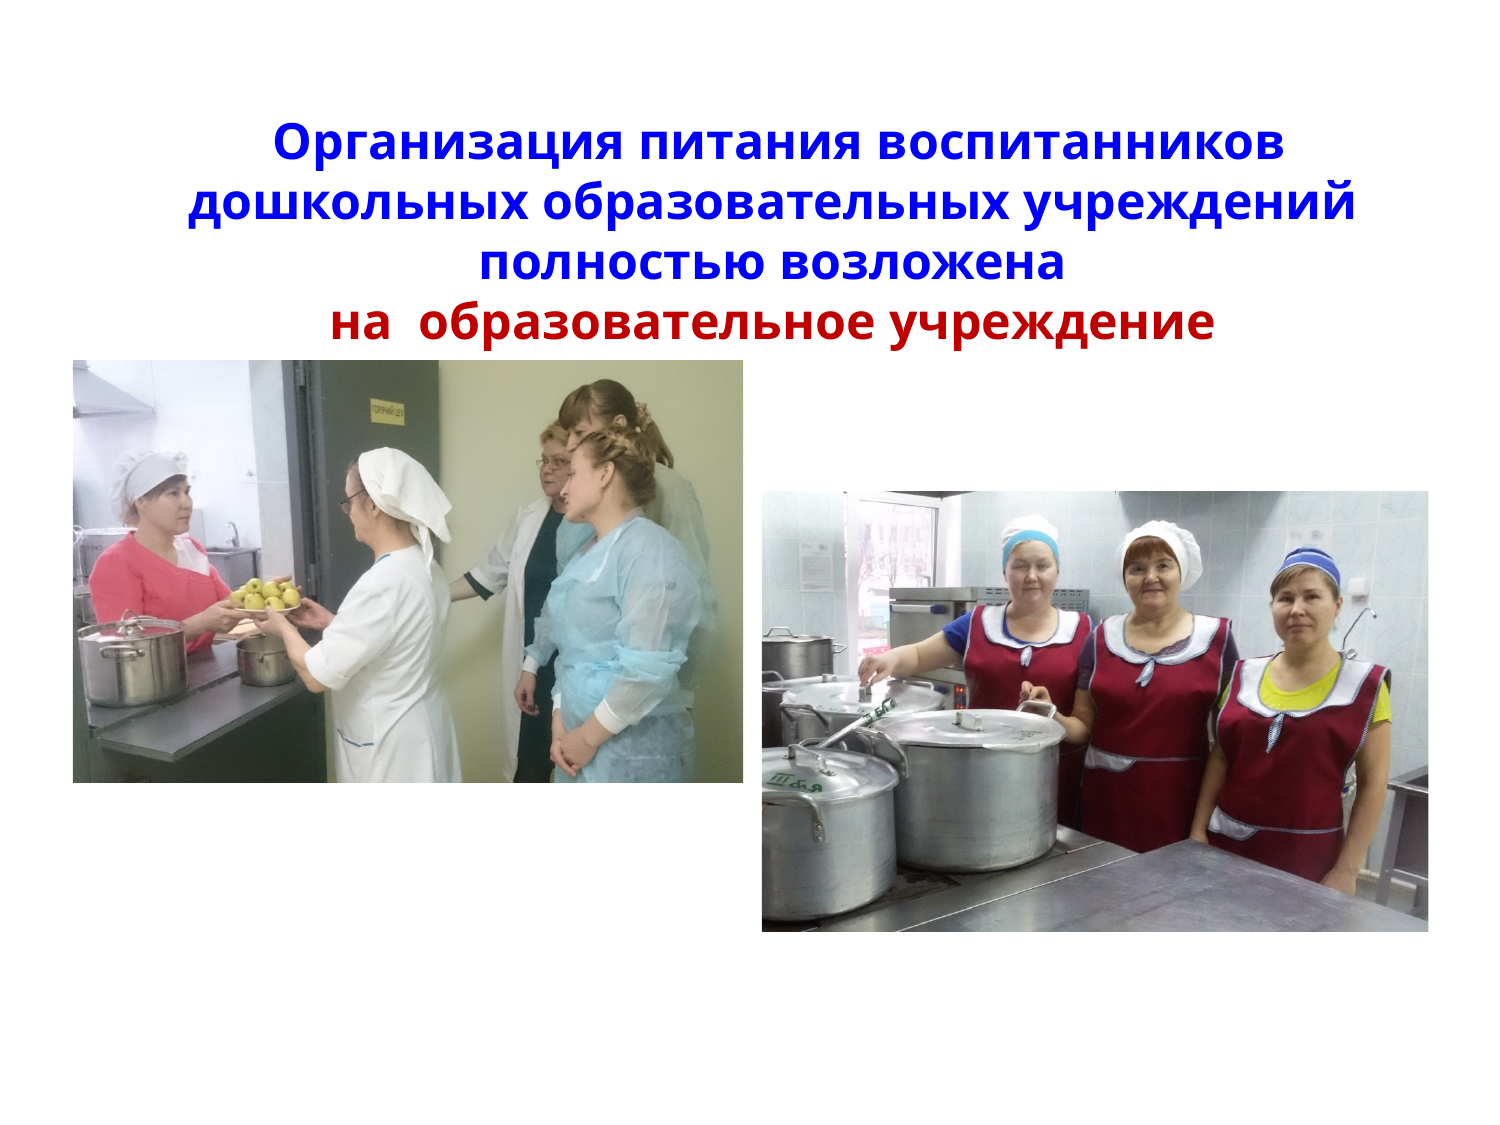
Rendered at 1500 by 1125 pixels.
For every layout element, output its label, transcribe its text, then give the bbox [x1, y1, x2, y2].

text_box Организация питания воспитанников дошкольных образовательных учреждений полностью возложена на образовательное учреждение [148, 102, 1411, 357]
picture [761, 491, 1429, 932]
picture [72, 360, 744, 783]
